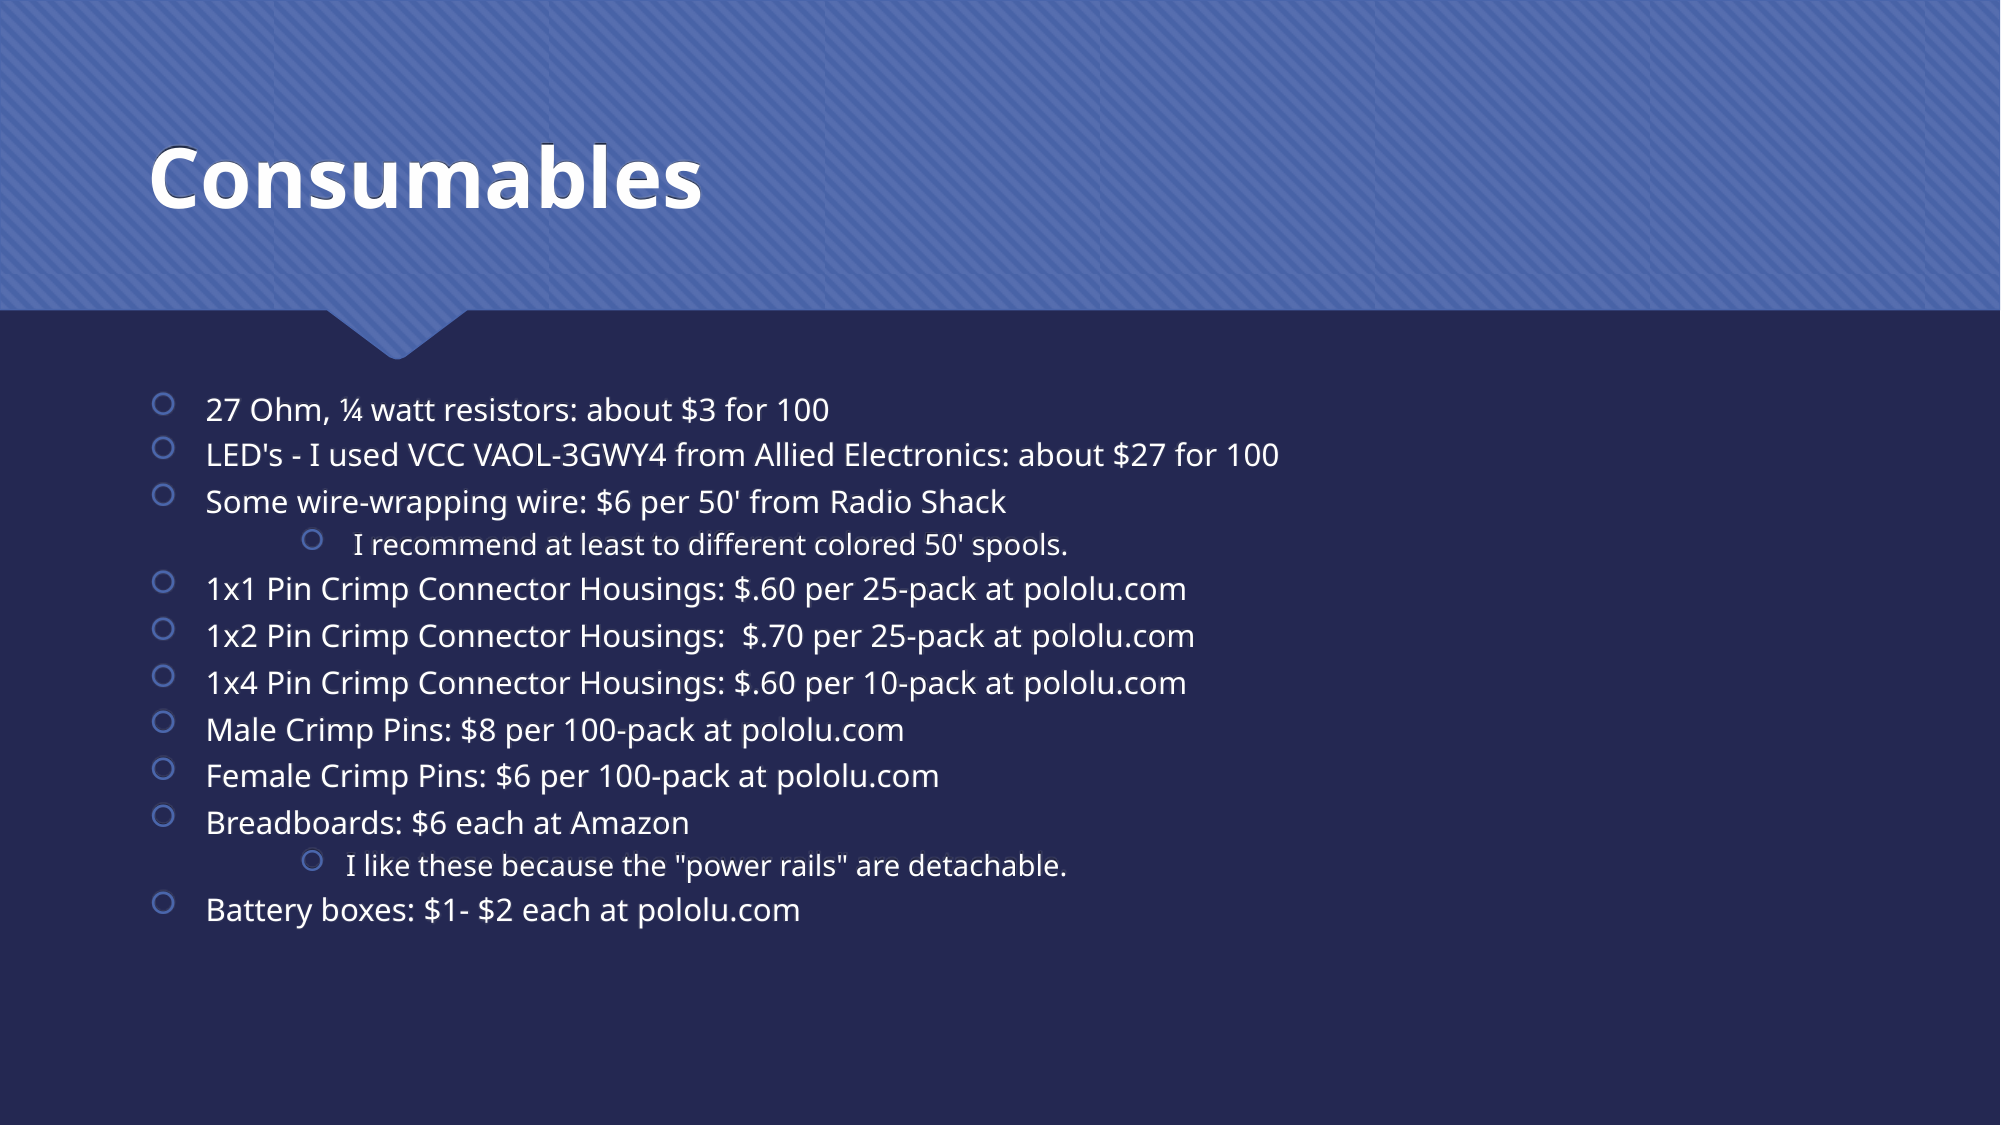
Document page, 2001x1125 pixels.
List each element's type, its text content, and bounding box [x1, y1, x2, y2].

list 27 Ohm, ¼ watt resistors: about $3 for 100 LED's - I used VCC VAOL-3GWY4 from Allied Electronics: about $27 for 100 Some wire-wrapping wire: $6 per 50' from Radio Shack I recommend at least to different colored 50' spools. 1x1 Pin Crimp Connector Housings: $.60 per 25-pack at pololu.com 1x2 Pin Crimp Connector Housings: $.70 per 25-pack at pololu.com 1x4 Pin Crimp Connector Housings: $.60 per 10-pack at pololu.com Male Crimp Pins: $8 per 100-pack at pololu.com Female Crimp Pins: $6 per 100-pack at pololu.com Breadboards: $6 each at Amazon I like these because the "power rails" are detachable. Battery boxes: $1- $2 each at pololu.com [134, 364, 1866, 962]
title Consumables [132, 73, 1868, 233]
